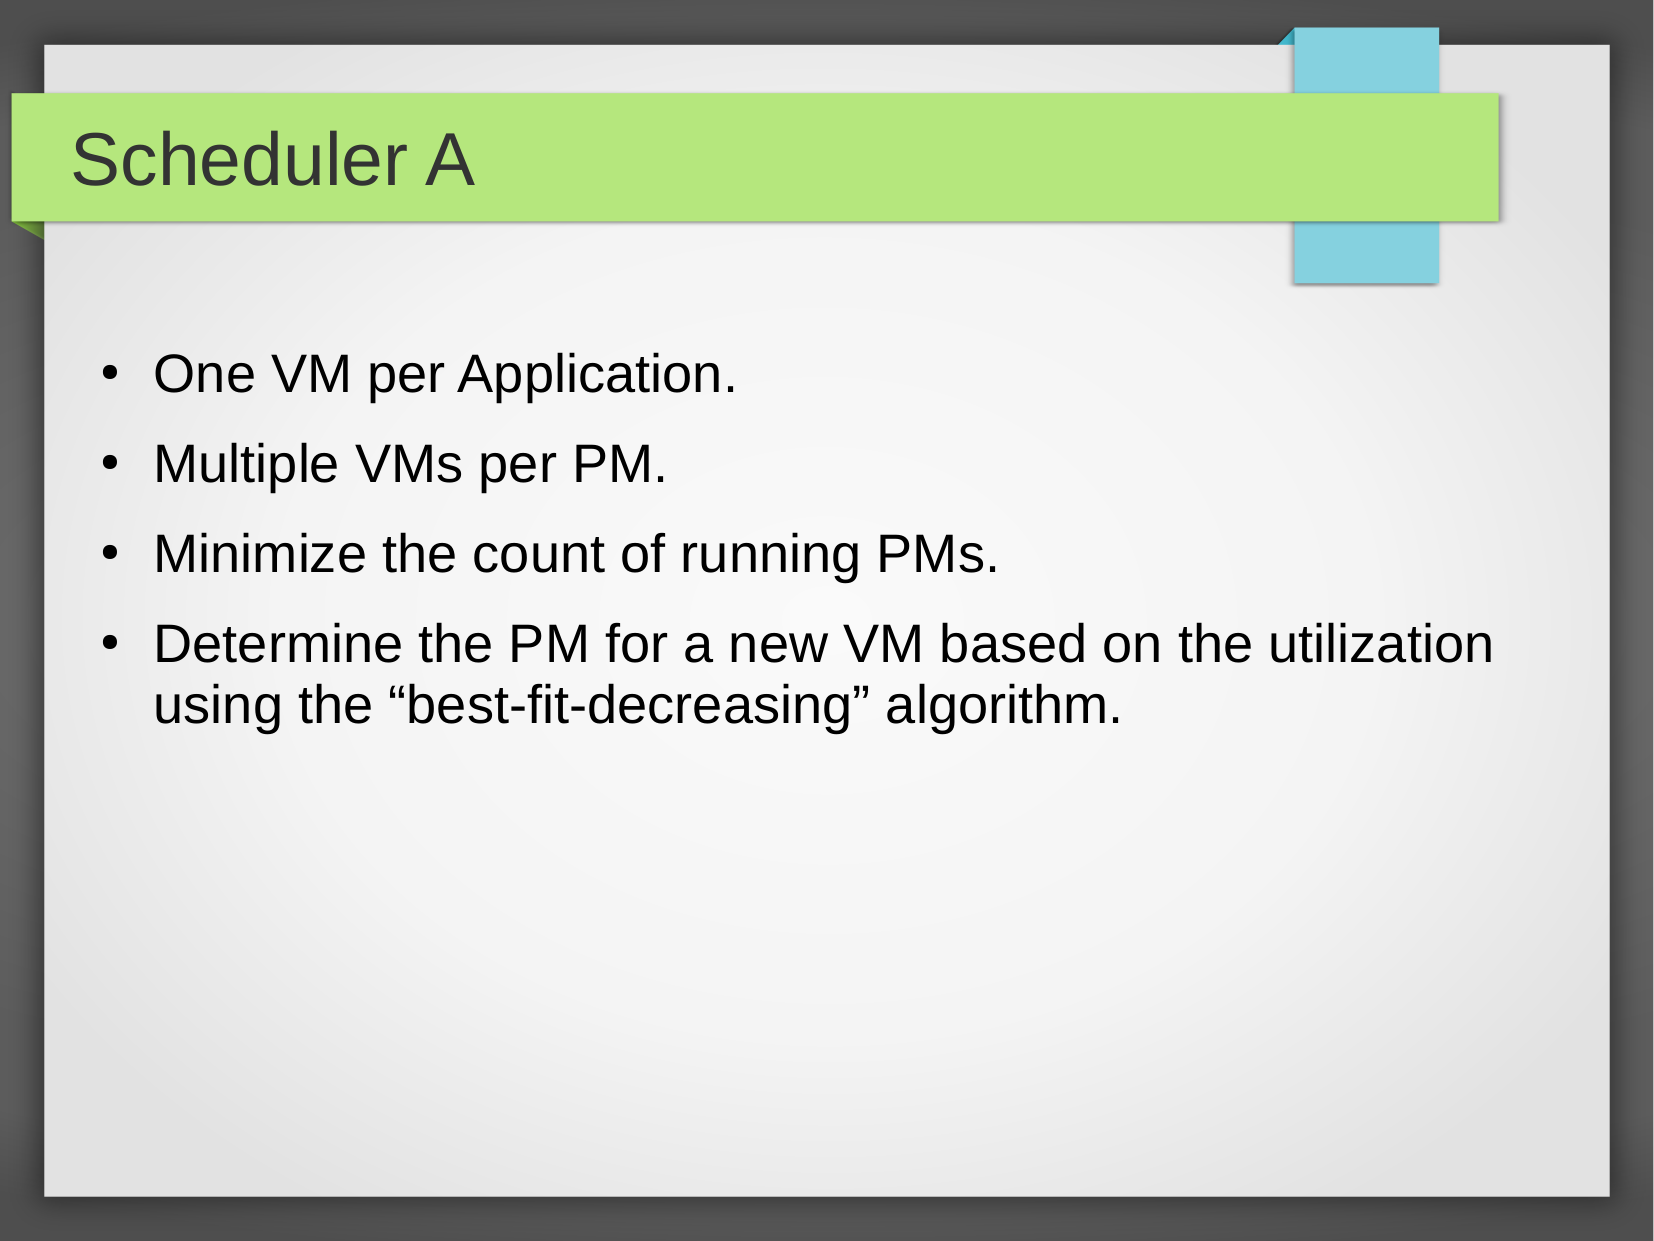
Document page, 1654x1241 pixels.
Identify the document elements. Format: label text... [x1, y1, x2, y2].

picture [0, 0, 1654, 1241]
title Scheduler A [70, 106, 1229, 213]
list One VM per Application. Multiple VMs per PM. Minimize the count of running PMs. Determine the PM for a new VM based on the utilization using the “best-fit-decreasing” algorithm. [82, 343, 1538, 1063]
